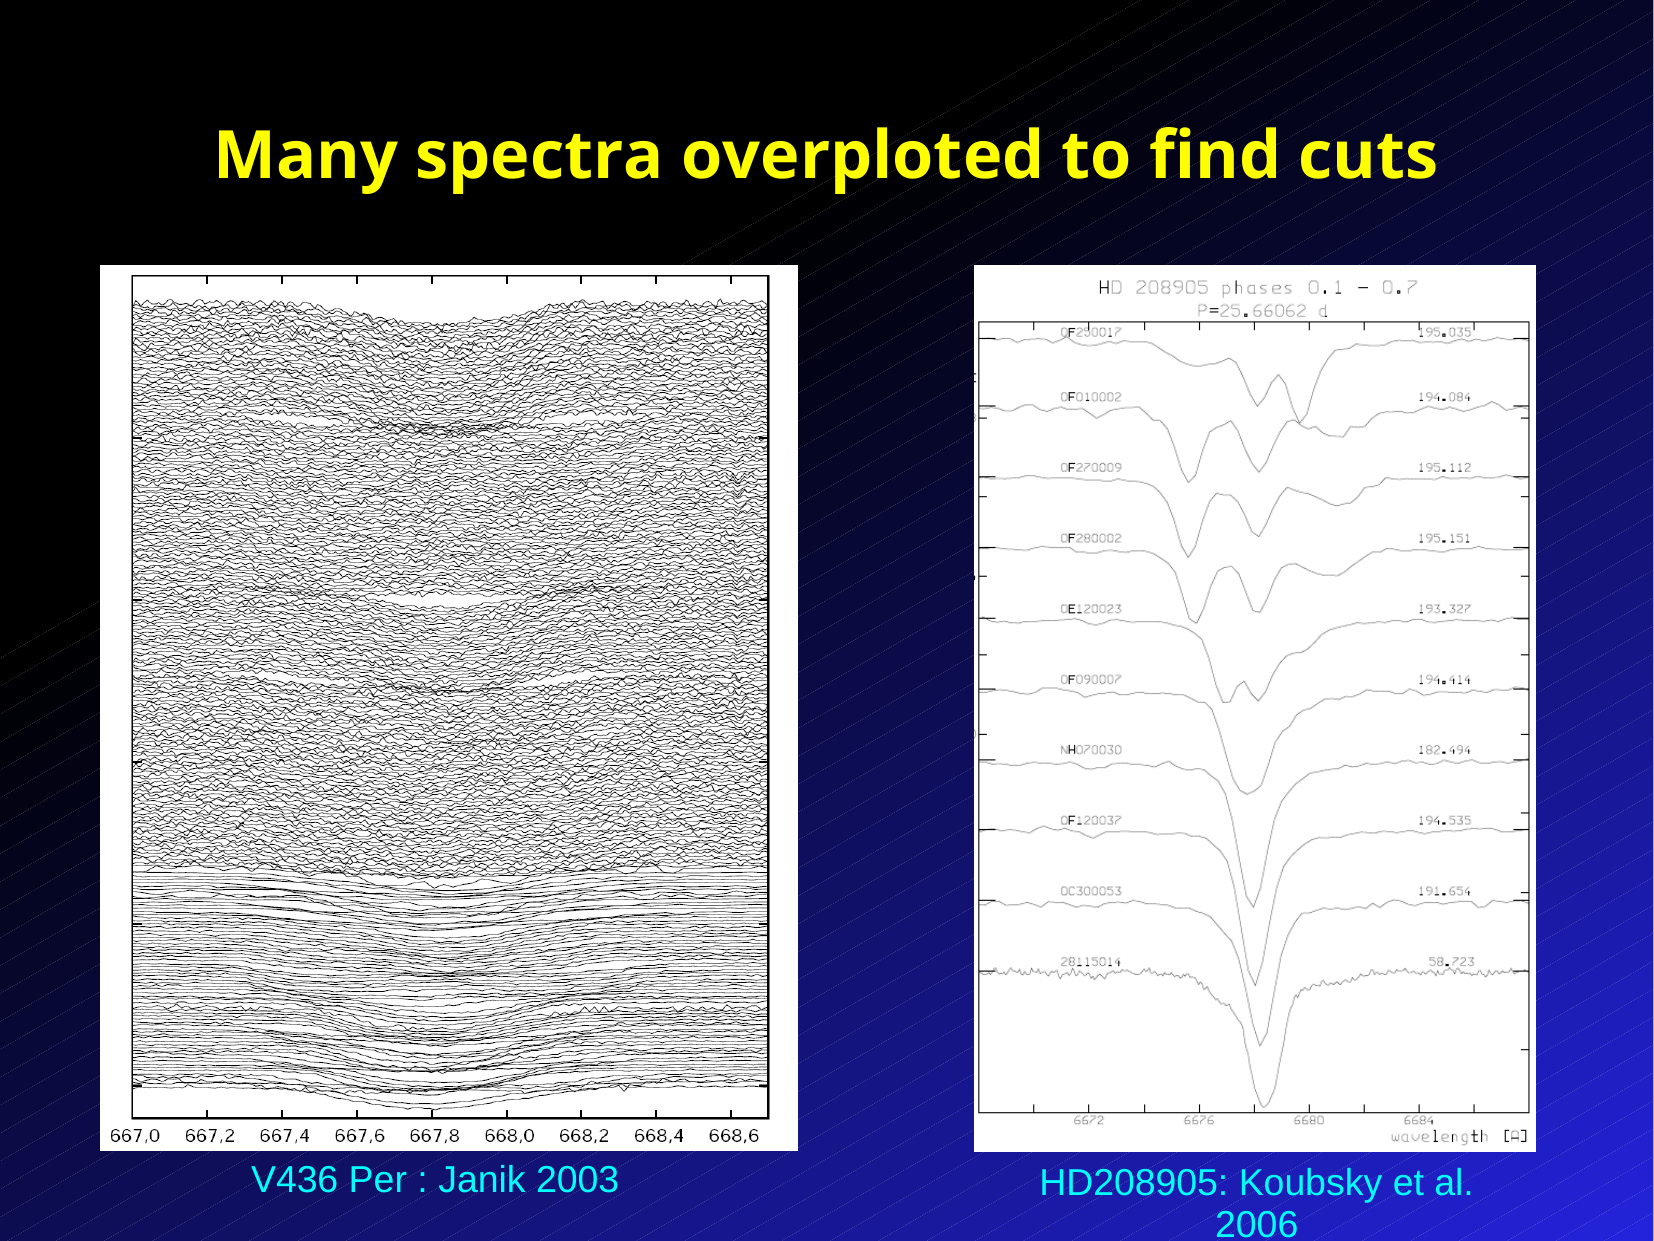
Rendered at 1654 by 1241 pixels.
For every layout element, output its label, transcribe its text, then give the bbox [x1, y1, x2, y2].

text_box HD208905: Koubsky et al. 2006 [978, 1153, 1536, 1211]
picture [100, 265, 798, 1151]
picture [974, 265, 1536, 1152]
text_box V436 Per : Janik 2003 [236, 1151, 650, 1211]
title Many spectra overploted to find cuts [82, 56, 1571, 250]
